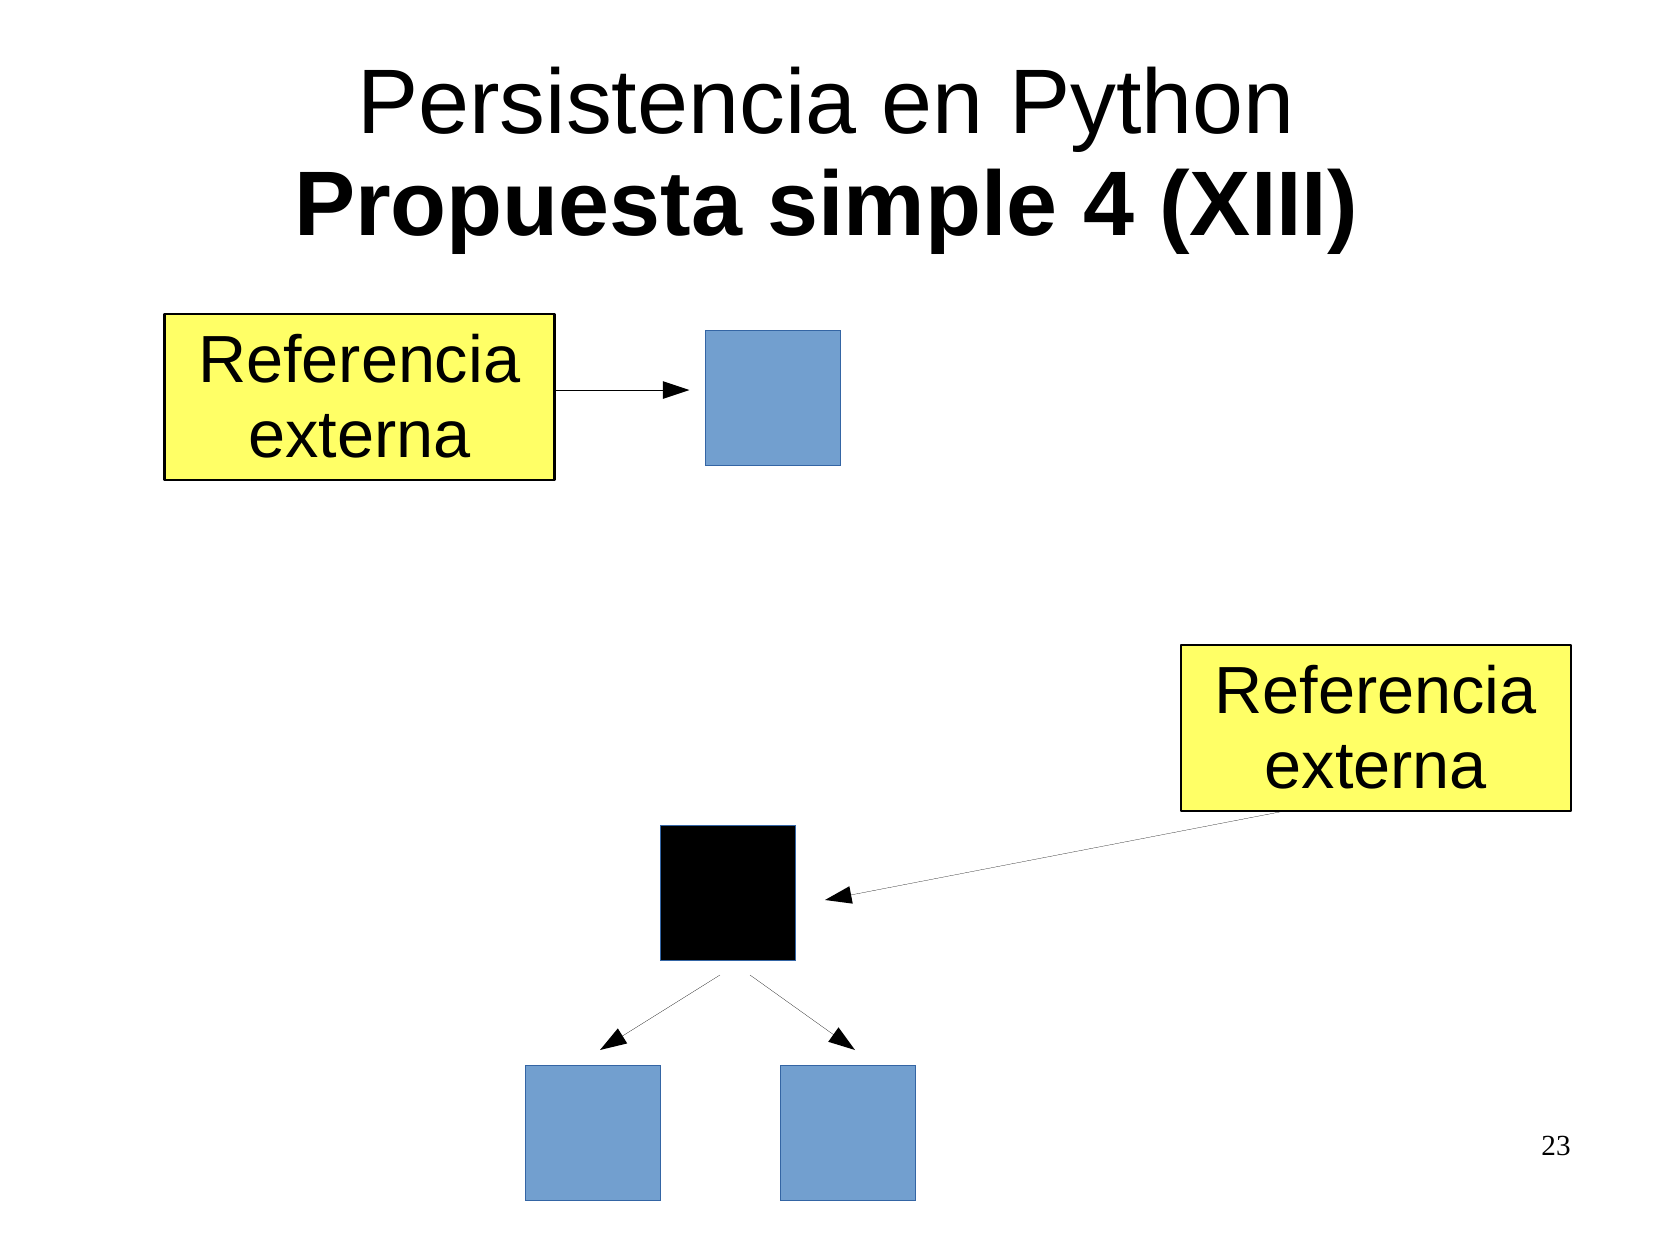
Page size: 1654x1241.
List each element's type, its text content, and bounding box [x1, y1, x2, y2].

text_box [525, 1065, 661, 1201]
text_box [82, 49, 1571, 1010]
text_box Referencia externa [1180, 645, 1571, 812]
text_box Referencia externa [164, 313, 555, 481]
text_box [780, 1065, 916, 1201]
